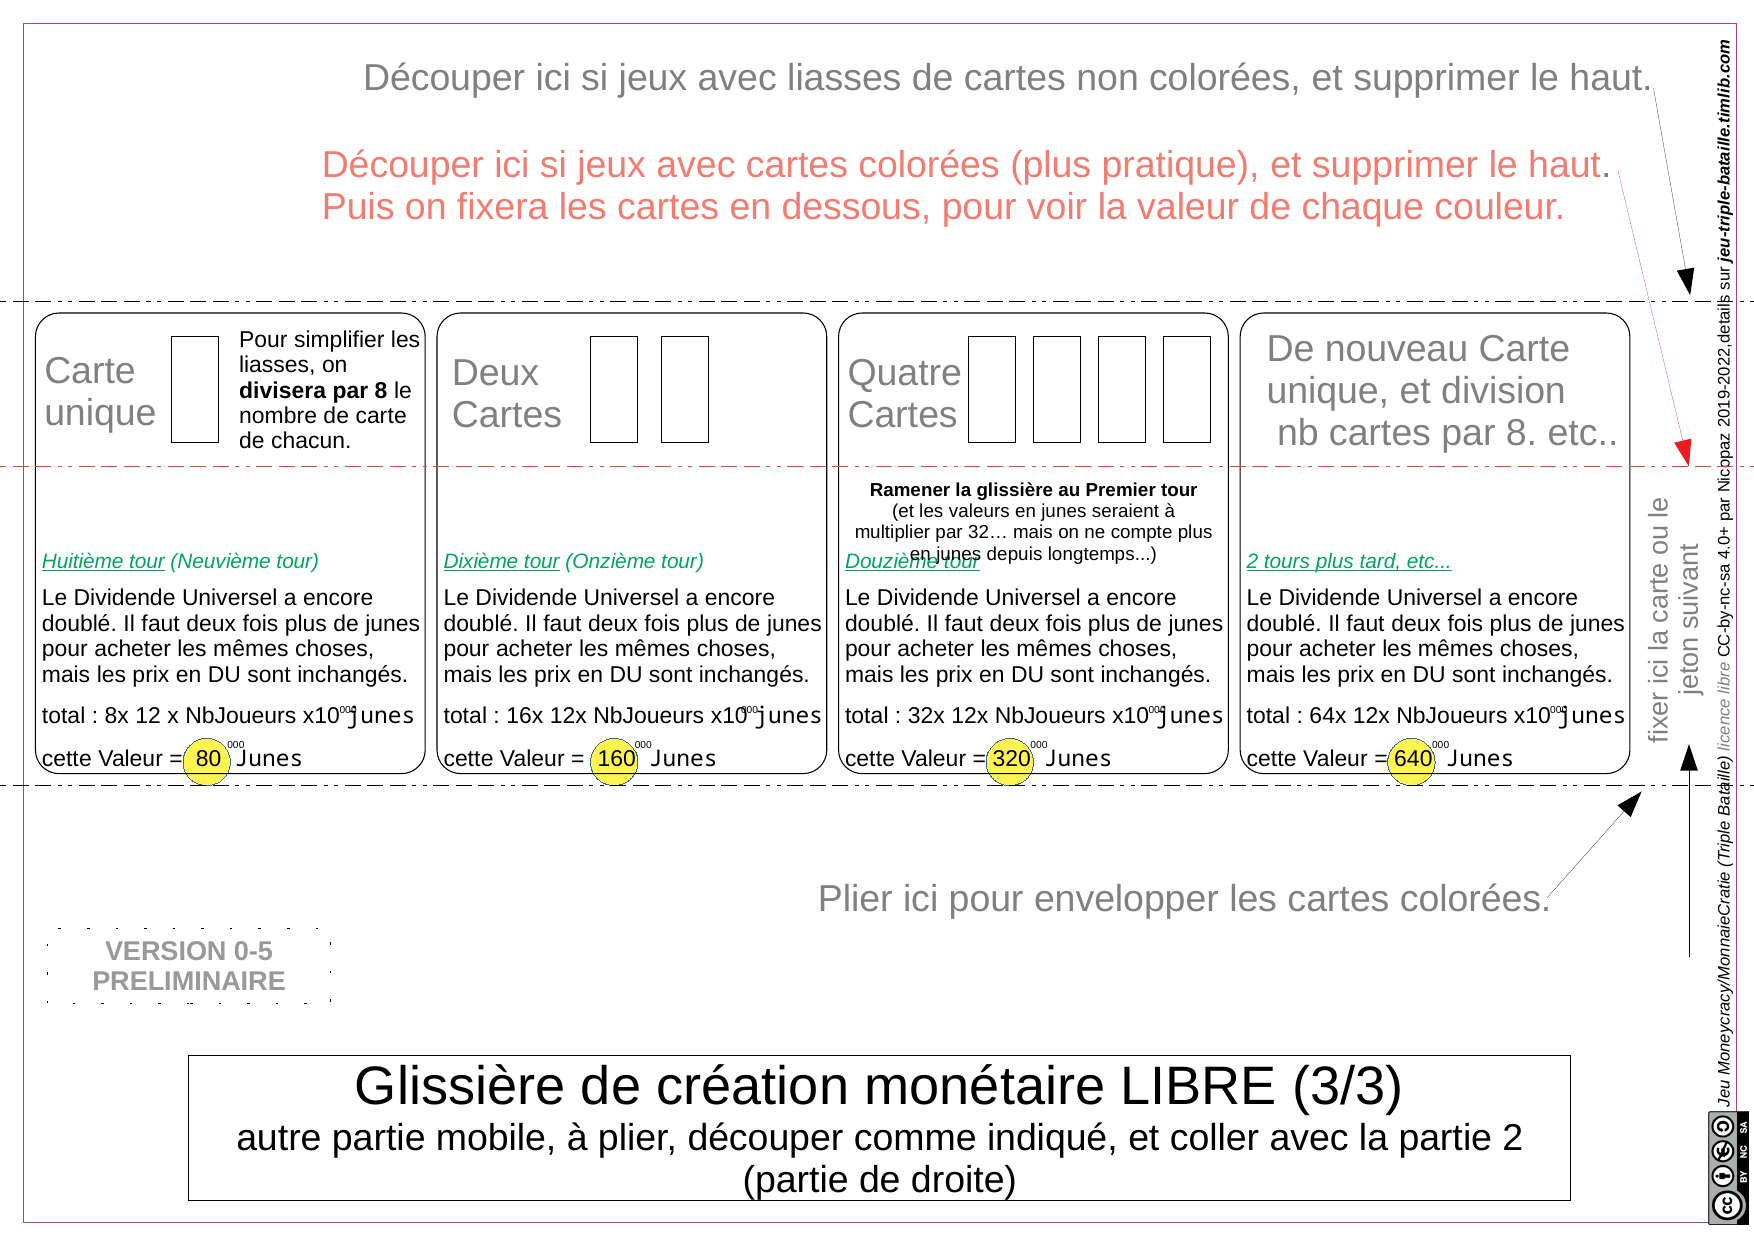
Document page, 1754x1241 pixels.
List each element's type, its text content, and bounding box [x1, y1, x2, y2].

text_box VERSION 0-5 PRELIMINAIRE [47, 928, 331, 1004]
list Douzième tour Le Dividende Universel a encore doublé. Il faut deux fois plus de junes pour acheter les mêmes choses, mais les prix en DU sont inchangés. total : 32x 12x NbJoueurs x10 junes cette Valeur = 320 Junes [838, 312, 1229, 472]
picture [1709, 1112, 1749, 1225]
text_box [1163, 336, 1211, 443]
text_box Carte unique [29, 342, 195, 442]
list Huitième tour (Neuvième tour) Le Dividende Universel a encore doublé. Il faut deux fois plus de junes pour acheter les mêmes choses, mais les prix en DU sont inchangés. total : 8x 12 x NbJoueurs x10 junes cette Valeur = 80 Junes [35, 312, 426, 774]
text_box Quatre Cartes [832, 344, 968, 443]
text_box 000 [1133, 696, 1182, 724]
text_box 000 [1417, 732, 1465, 759]
text_box 000 [726, 696, 774, 724]
text_box [171, 336, 219, 443]
text_box [1391, 775, 1432, 786]
text_box Découper ici si jeux avec liasses de cartes non colorées, et supprimer le haut. [348, 48, 1672, 148]
text_box Ramener la glissière au Premier tour (et les valeurs en junes seraient à multiplier par 32… mais on ne compte plus en junes depuis longtemps...) [838, 472, 1229, 572]
text_box 000 [324, 696, 373, 724]
title Glissière de création monétaire LIBRE (3/3) autre partie mobile, à plier, découper comme indiqué, et coller avec la partie 2 (partie de droite) [188, 1055, 1571, 1201]
text_box Plier ici pour envelopper les cartes colorées. [803, 869, 1589, 969]
text_box 000 [620, 732, 668, 759]
list Douzième tour Le Dividende Universel a encore doublé. Il faut deux fois plus de junes pour acheter les mêmes choses, mais les prix en DU sont inchangés. total : 32x 12x NbJoueurs x10 junes cette Valeur = 320 Junes [838, 572, 1229, 774]
text_box 000 [1015, 732, 1063, 759]
text_box 000 [212, 732, 260, 759]
text_box De nouveau Carte unique, et division nb cartes par 8. etc.. [1251, 319, 1636, 503]
text_box [661, 336, 709, 443]
text_box [590, 336, 638, 443]
text_box Découper ici si jeux avec cartes colorées (plus pratique), et supprimer le haut. Puis on fixera les cartes en dessous, pour voir la valeur de chaque couleur. [307, 135, 1642, 235]
list Dixième tour (Onzième tour) Le Dividende Universel a encore doublé. Il faut deux fois plus de junes pour acheter les mêmes choses, mais les prix en DU sont inchangés. total : 16x 12x NbJoueurs x10 junes cette Valeur = 160 Junes [437, 312, 827, 774]
text_box fixer ici la carte ou le jeton suivant [1635, 466, 1716, 774]
text_box [187, 775, 227, 786]
text_box Deux Cartes [438, 344, 603, 443]
text_box [990, 775, 1030, 786]
text_box Pour simplifier les liasses, on divisera par 8 le nombre de carte de chacun. [224, 318, 438, 462]
text_box [1033, 336, 1081, 443]
text_box [594, 775, 634, 786]
list 2 tours plus tard, etc... Le Dividende Universel a encore doublé. Il faut deux fois plus de junes pour acheter les mêmes choses, mais les prix en DU sont inchangés. total : 64x 12x NbJoueurs x10 junes cette Valeur = 640 Junes [1240, 312, 1630, 774]
text_box 000 [1535, 696, 1583, 724]
text_box [968, 336, 1016, 443]
text_box [1098, 336, 1146, 443]
